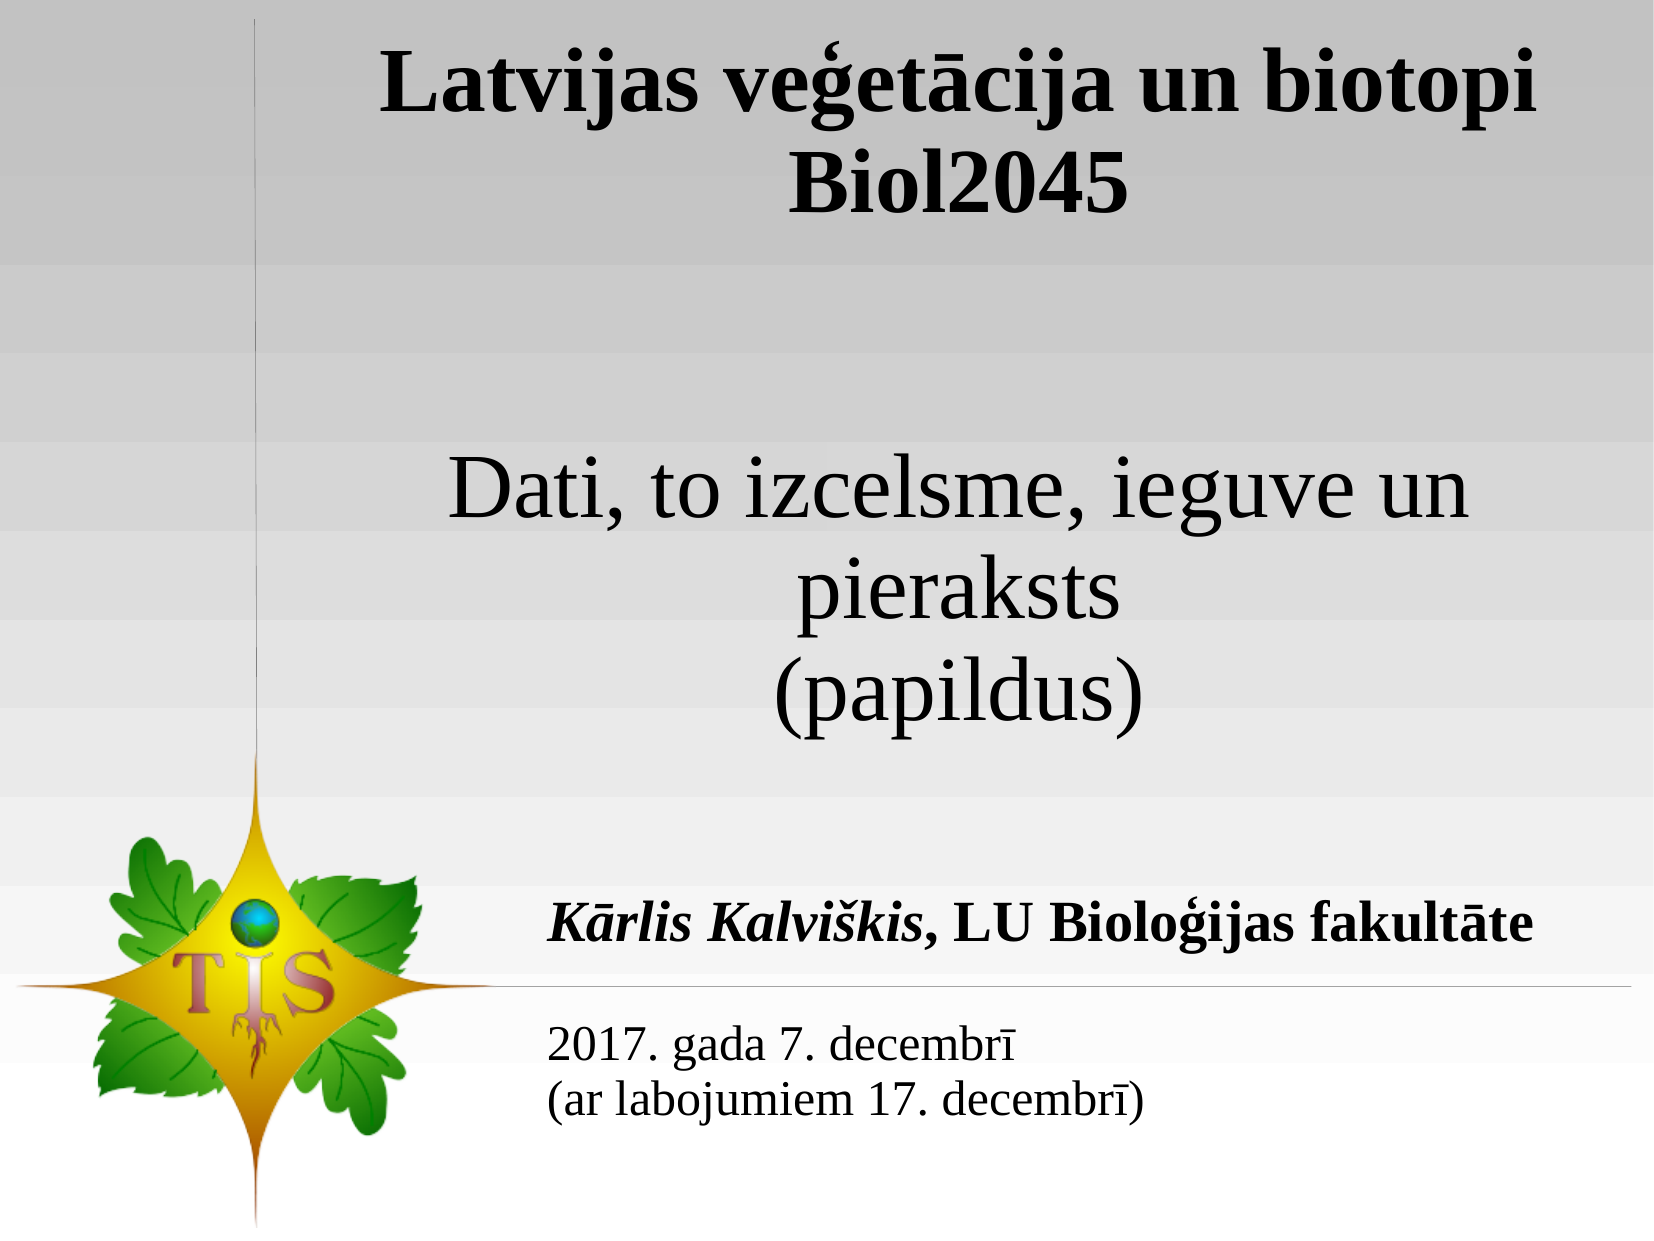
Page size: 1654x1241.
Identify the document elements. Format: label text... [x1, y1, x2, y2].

title Dati, to izcelsme, ieguve un pieraksts (papildus) [295, 314, 1625, 861]
list 2017. gada 7. decembrī (ar labojumiem 17. decembrī) [476, 1015, 1654, 1241]
picture [0, 0, 1654, 1241]
